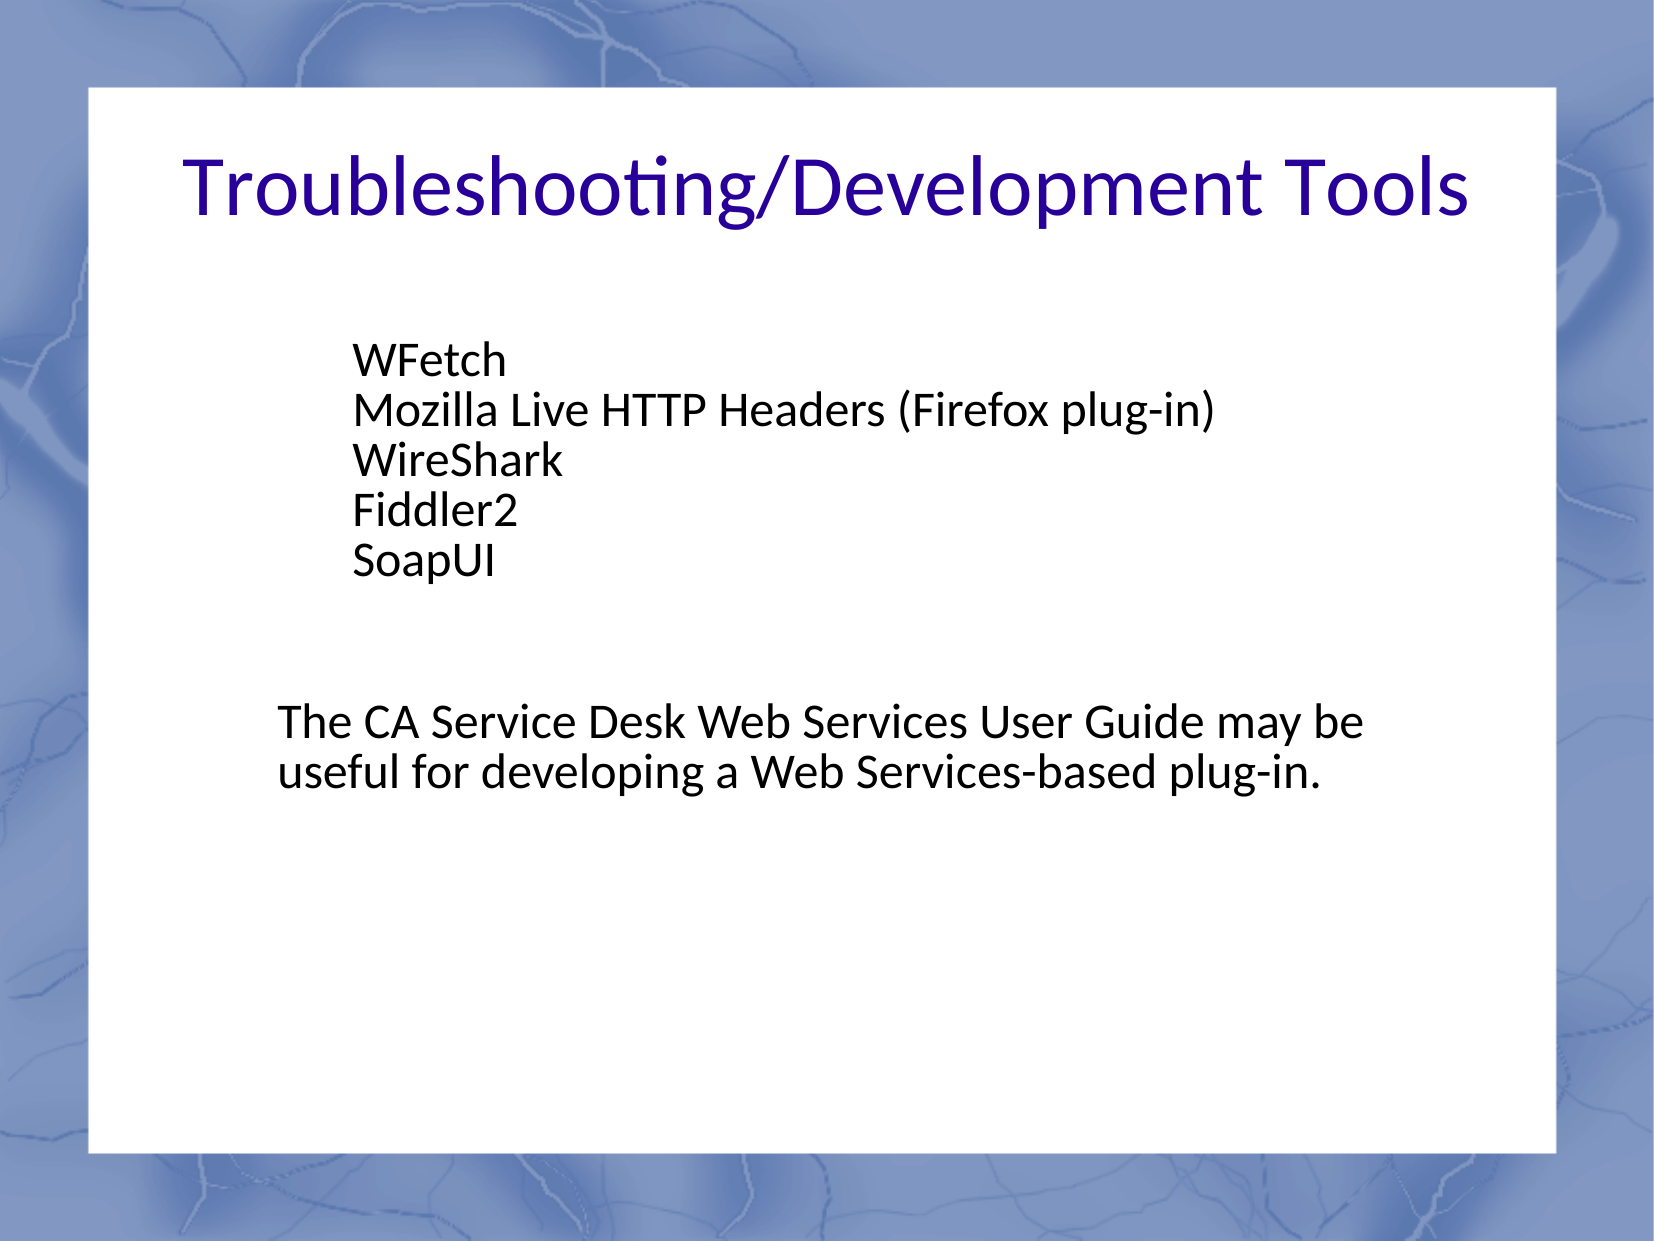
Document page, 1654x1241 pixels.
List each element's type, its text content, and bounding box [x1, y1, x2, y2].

picture [0, 0, 1654, 1241]
text_box WFetch Mozilla Live HTTP Headers (Firefox plug-in) WireShark Fiddler2 SoapUI The CA Service Desk Web Services User Guide may be useful for developing a Web Services-based plug-in. [262, 268, 1501, 995]
title Troubleshooting/Development Tools [118, 90, 1536, 298]
